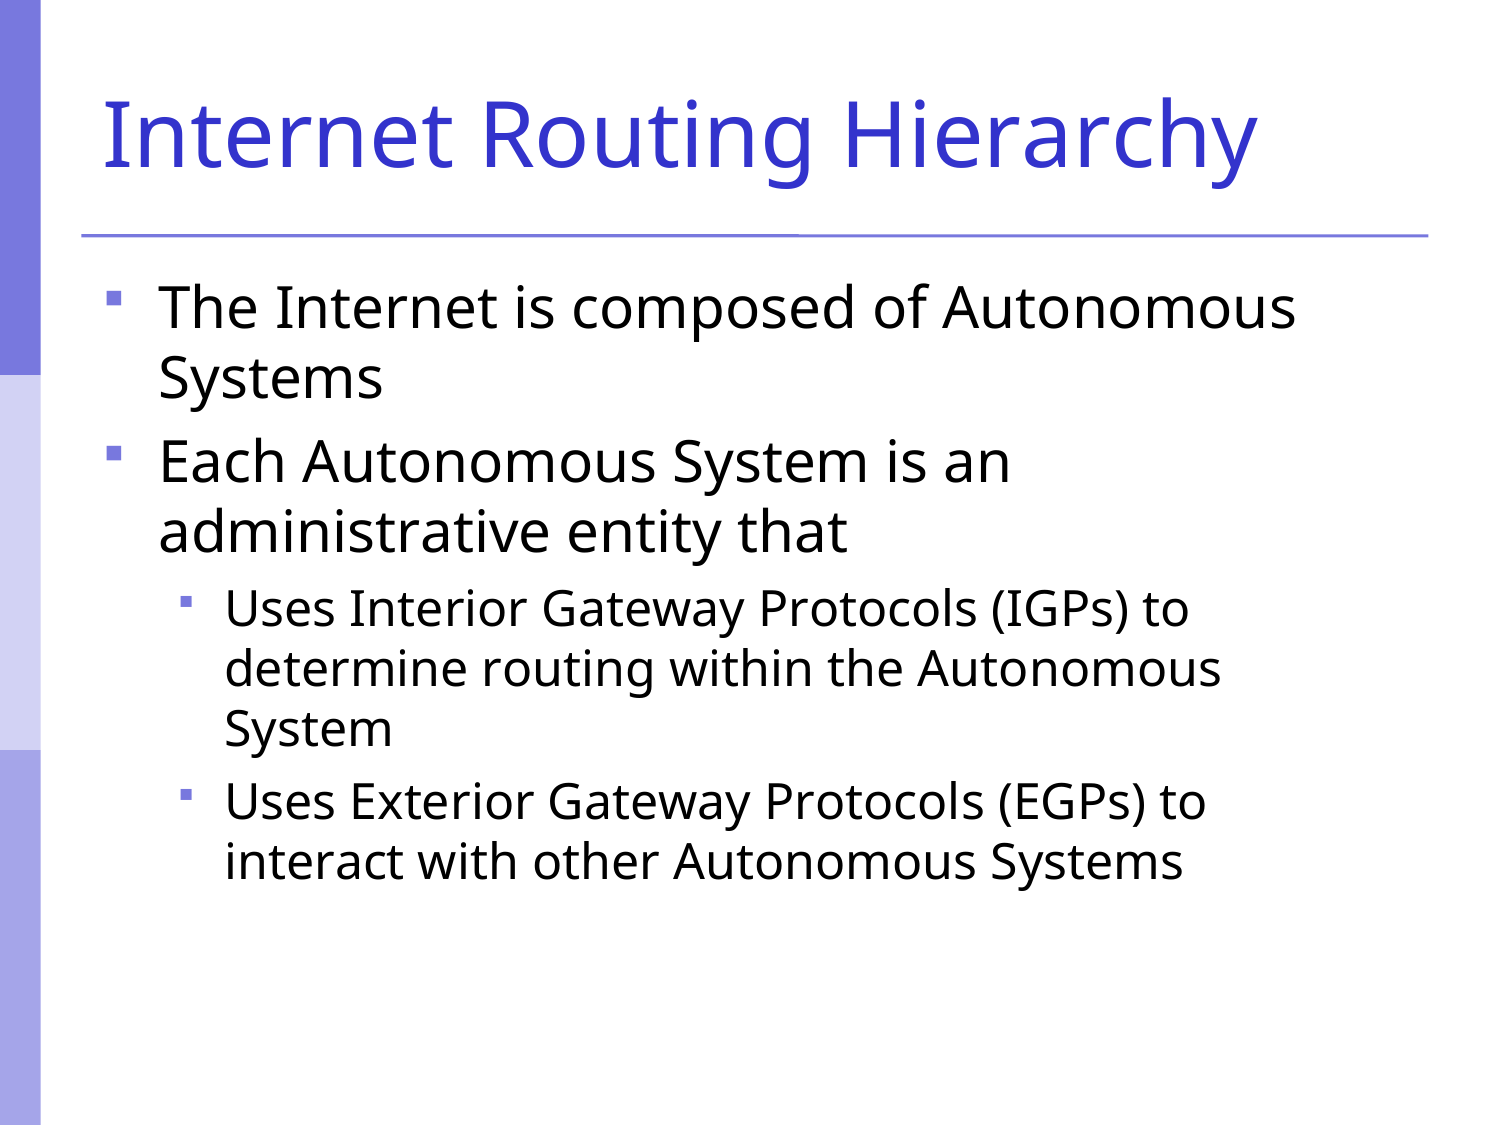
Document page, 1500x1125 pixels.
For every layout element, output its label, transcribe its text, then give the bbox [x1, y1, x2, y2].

text_box The Internet is composed of Autonomous Systems Each Autonomous System is an administrative entity that Uses Interior Gateway Protocols (IGPs) to determine routing within the Autonomous System Uses Exterior Gateway Protocols (EGPs) to interact with other Autonomous Systems [87, 262, 1363, 1026]
text_box Internet Routing Hierarchy [87, 37, 1363, 225]
